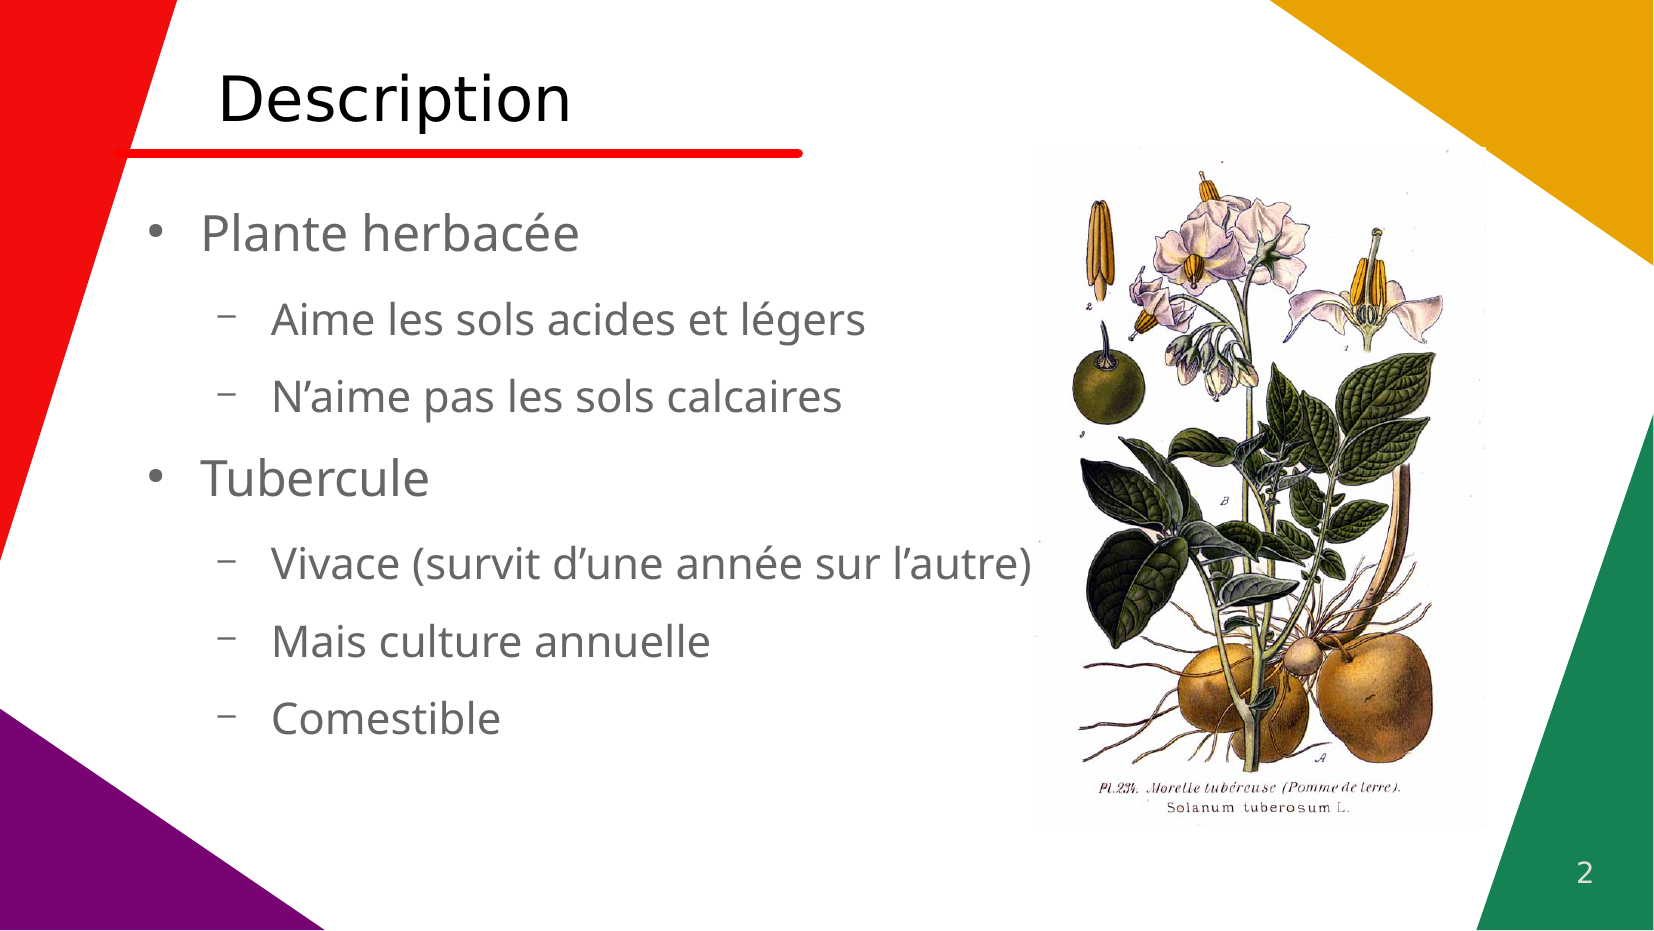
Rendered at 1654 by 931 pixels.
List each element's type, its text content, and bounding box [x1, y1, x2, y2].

list Plante herbacée Aime les sols acides et légers N’aime pas les sols calcaires Tubercule Vivace (survit d’une année sur l’autre) Mais culture annuelle Comestible [129, 198, 1211, 798]
picture [1033, 147, 1486, 827]
title Description [217, 21, 1300, 178]
